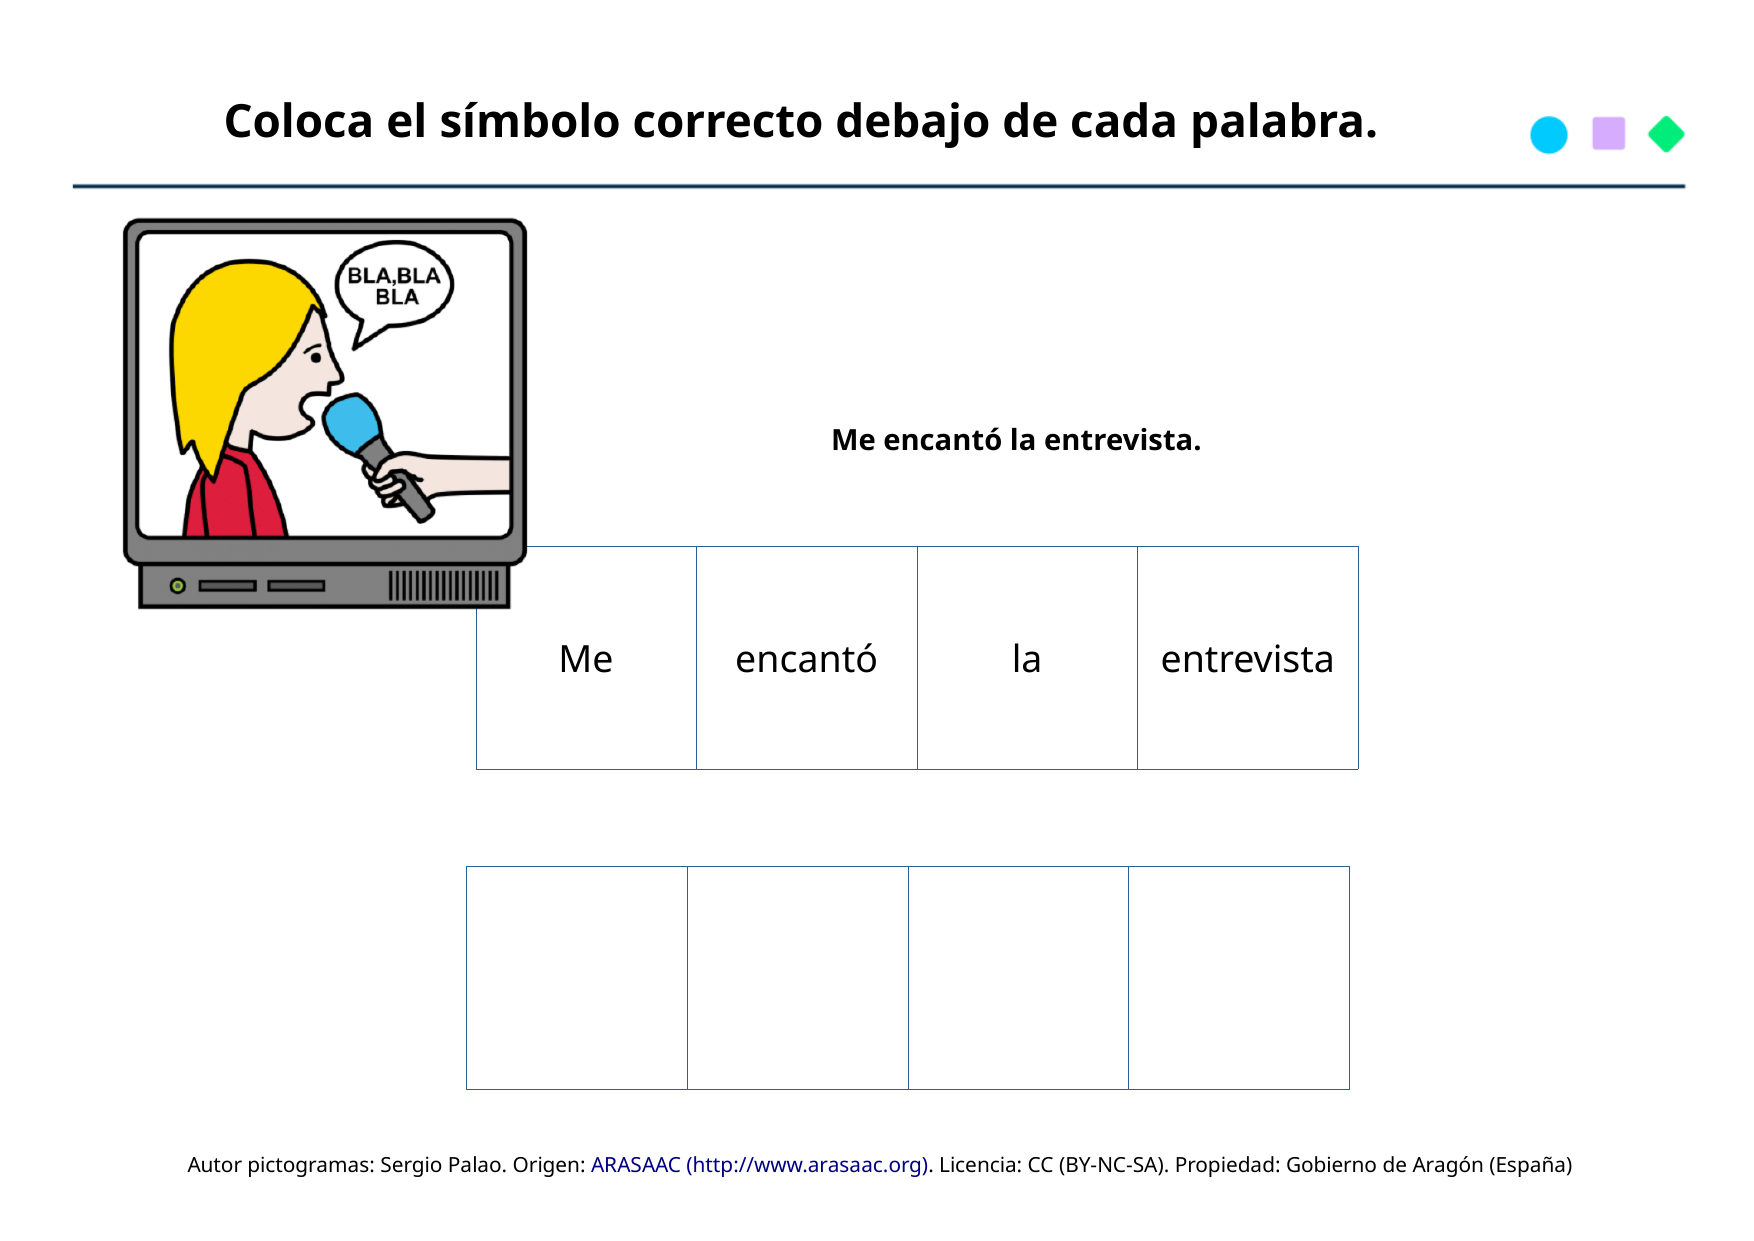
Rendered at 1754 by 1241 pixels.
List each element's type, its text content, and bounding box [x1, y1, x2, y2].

table_header Me [477, 547, 696, 769]
text_box Me encantó la entrevista. [816, 413, 1329, 465]
table_header la [918, 547, 1137, 769]
table_header entrevista [1138, 547, 1358, 769]
table_header [909, 867, 1128, 1089]
table_header [1129, 867, 1349, 1089]
table_header [688, 867, 908, 1089]
picture [59, 88, 1695, 621]
table_header encantó [697, 547, 917, 769]
table_header [467, 867, 687, 1089]
text_box Autor pictogramas: Sergio Palao. Origen: ARASAAC (http://www.arasaac.org). Licencia: CC (BY-NC-SA). Propiedad: Gobierno de Aragón (España) [53, 1127, 1707, 1202]
title Coloca el símbolo correcto debajo de cada palabra. [88, 45, 1514, 194]
